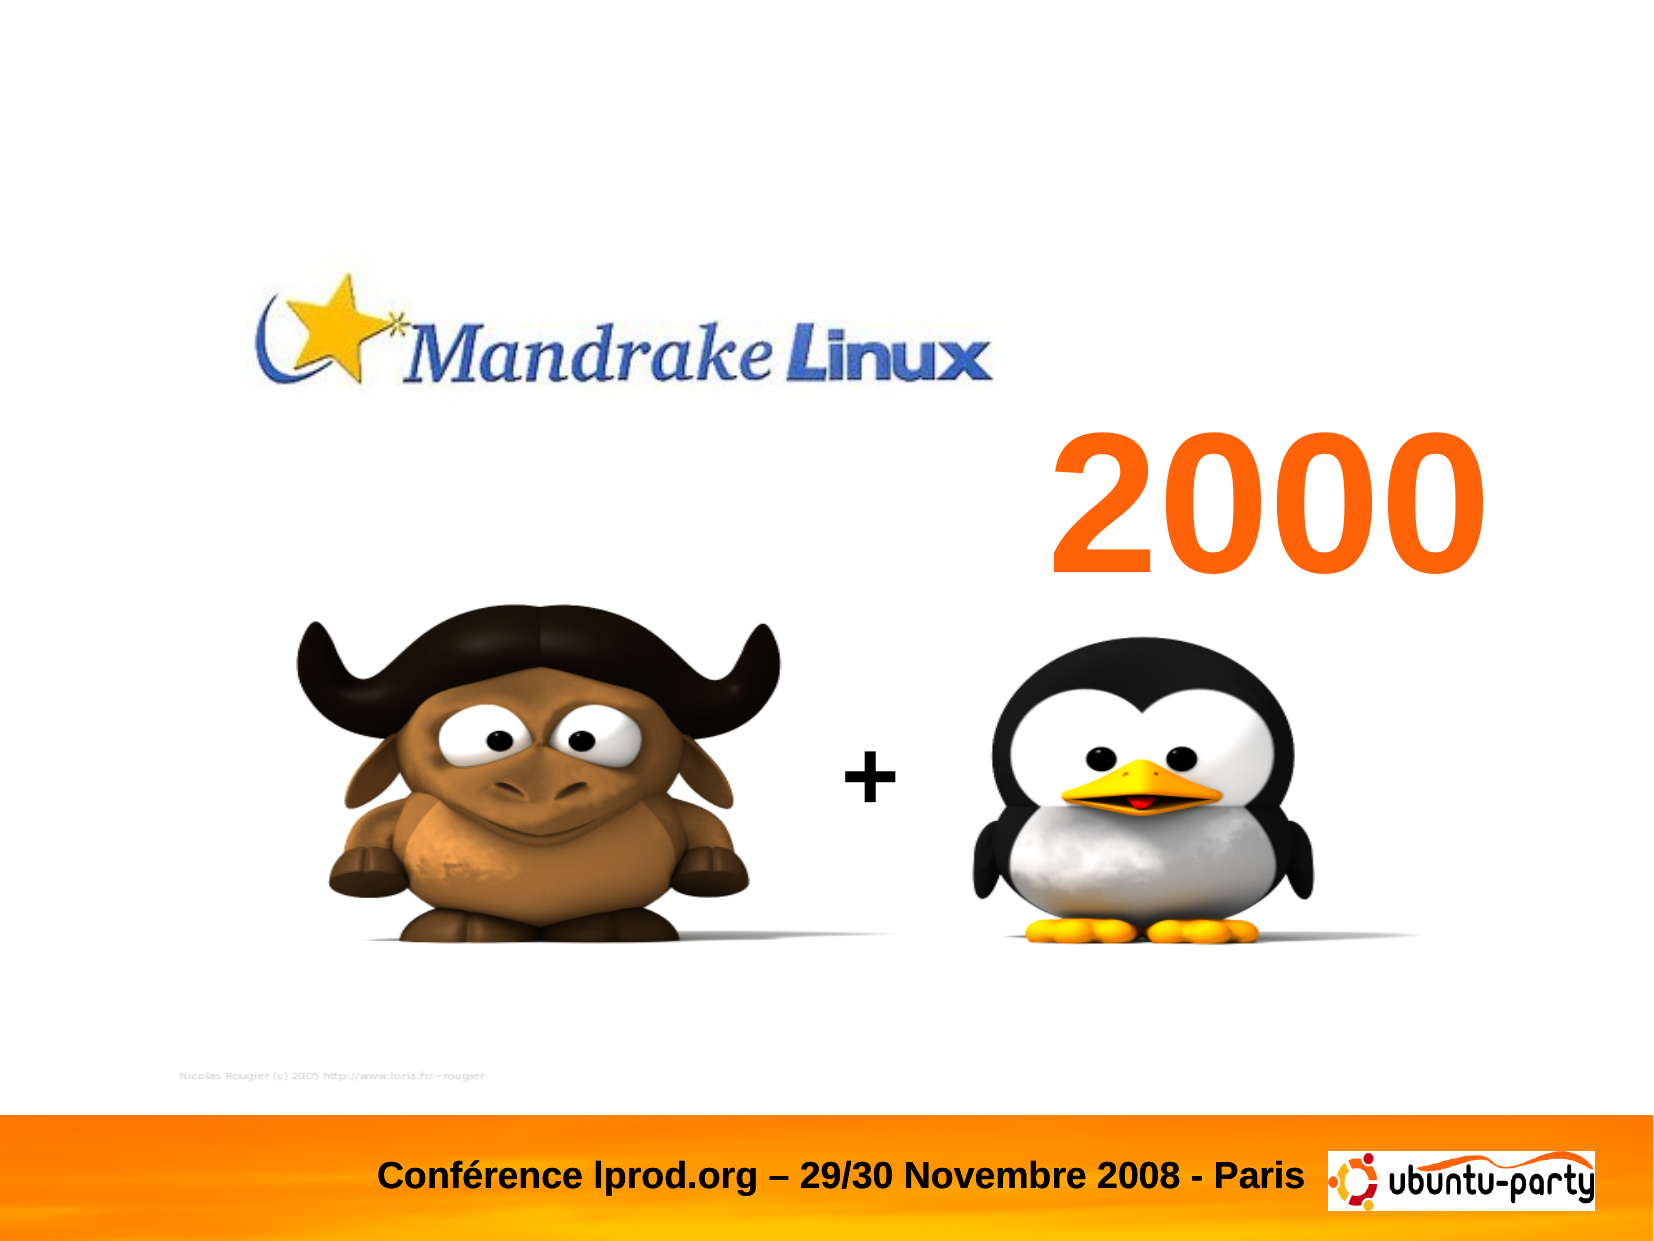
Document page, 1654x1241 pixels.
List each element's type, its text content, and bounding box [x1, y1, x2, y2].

picture [0, 1115, 1654, 1241]
picture [245, 252, 1004, 414]
text_box Conférence lprod.org – 29/30 Novembre 2008 - Paris [295, 1147, 1388, 1211]
text_box + [324, 712, 1418, 857]
picture [177, 560, 1506, 1082]
text_box 2000 [944, 383, 1595, 657]
